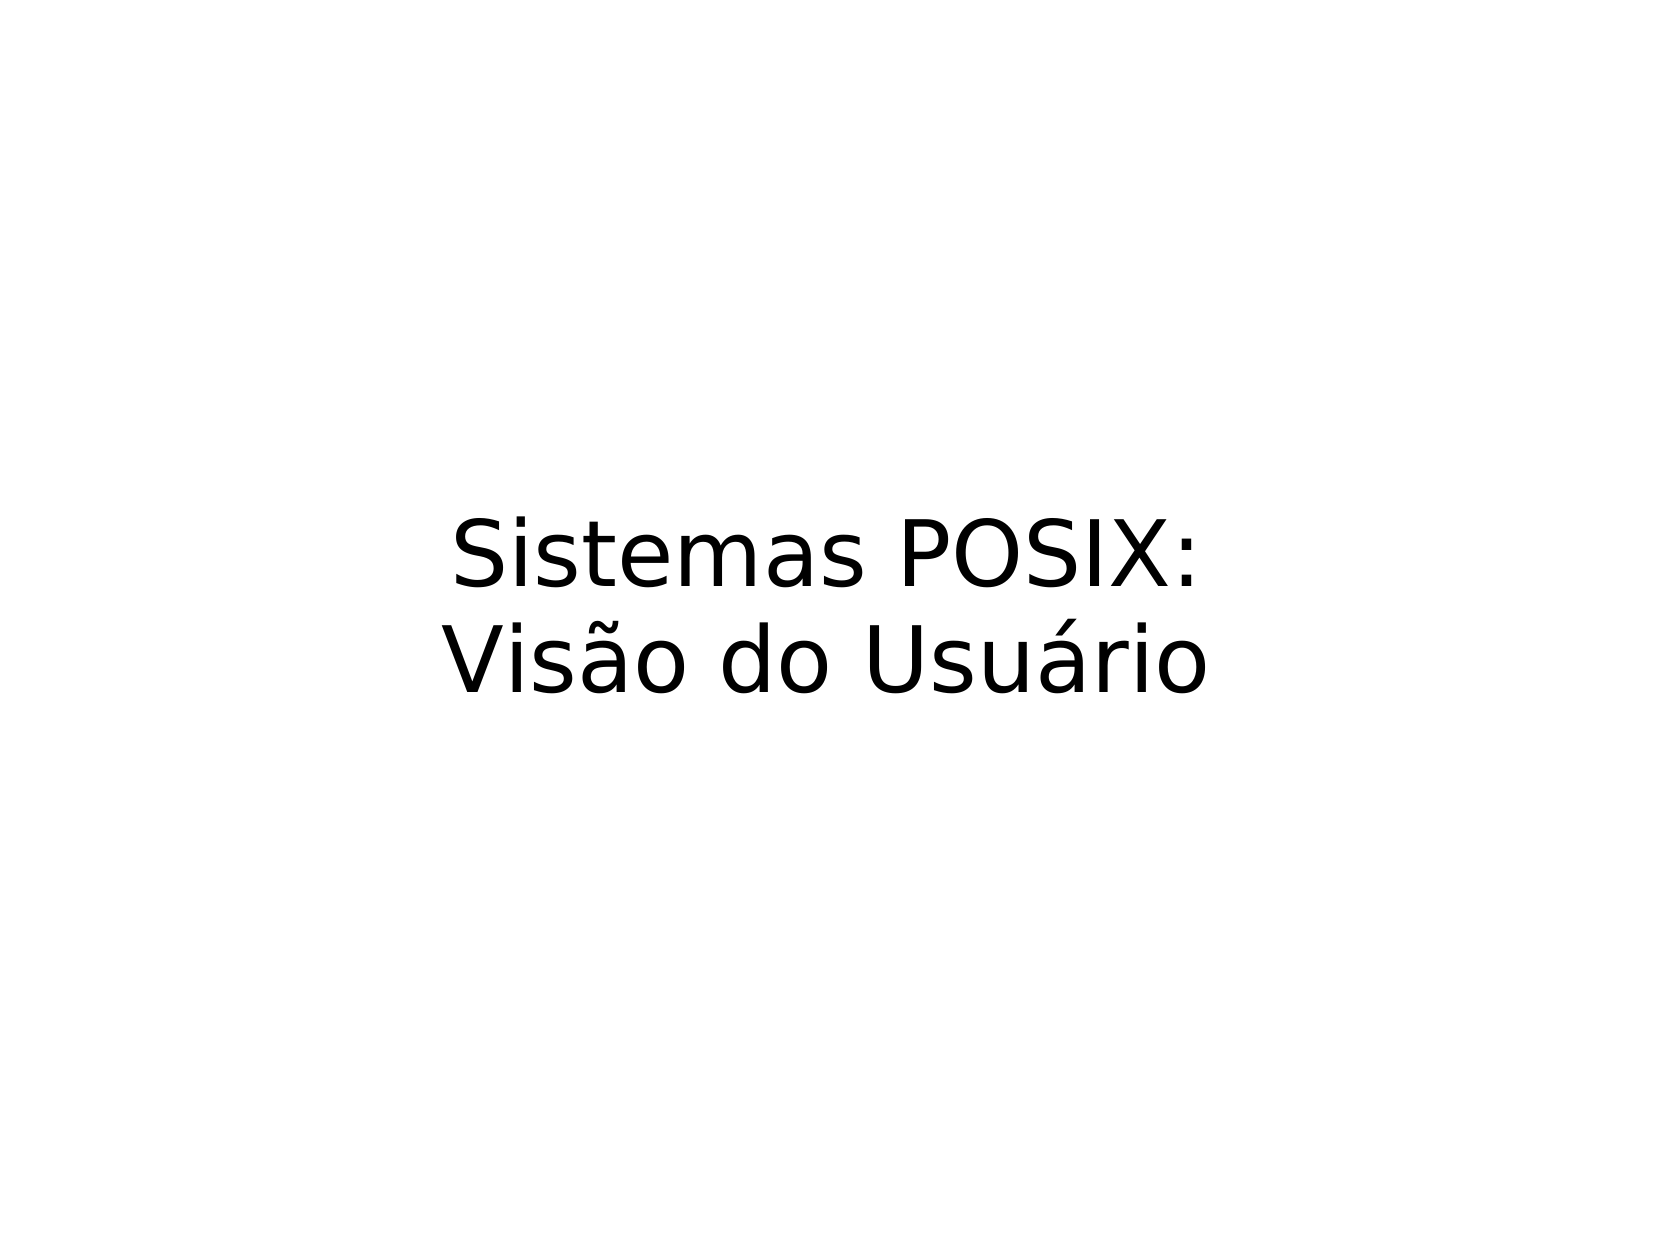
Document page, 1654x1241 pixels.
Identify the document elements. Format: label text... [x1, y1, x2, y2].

title Sistemas POSIX: Visão do Usuário [82, 500, 1571, 715]
